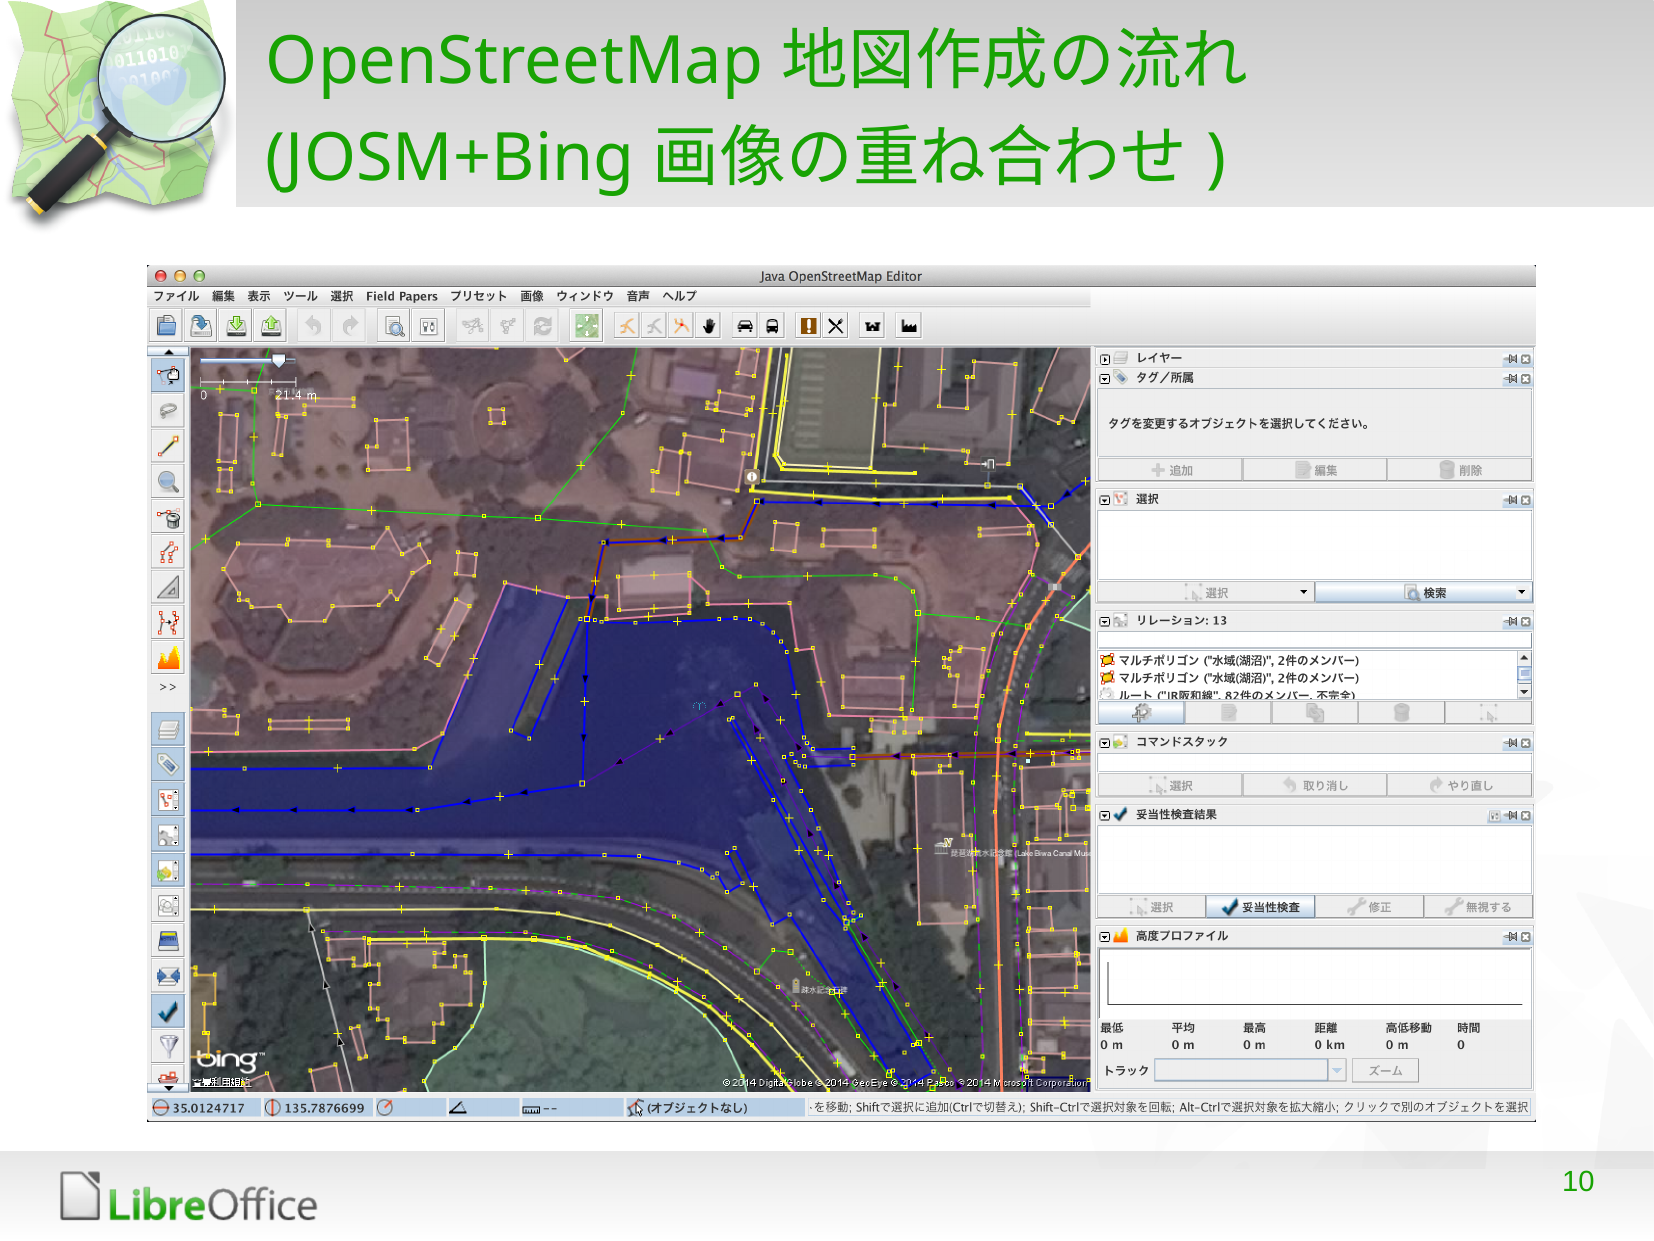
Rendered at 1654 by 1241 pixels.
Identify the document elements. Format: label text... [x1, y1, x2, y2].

picture [147, 265, 1654, 1169]
picture [41, 1152, 337, 1240]
title OpenStreetMap地図作成の流れ (JOSM+Bing画像の重ね合わせ) [265, 14, 1595, 193]
picture [0, 0, 237, 237]
